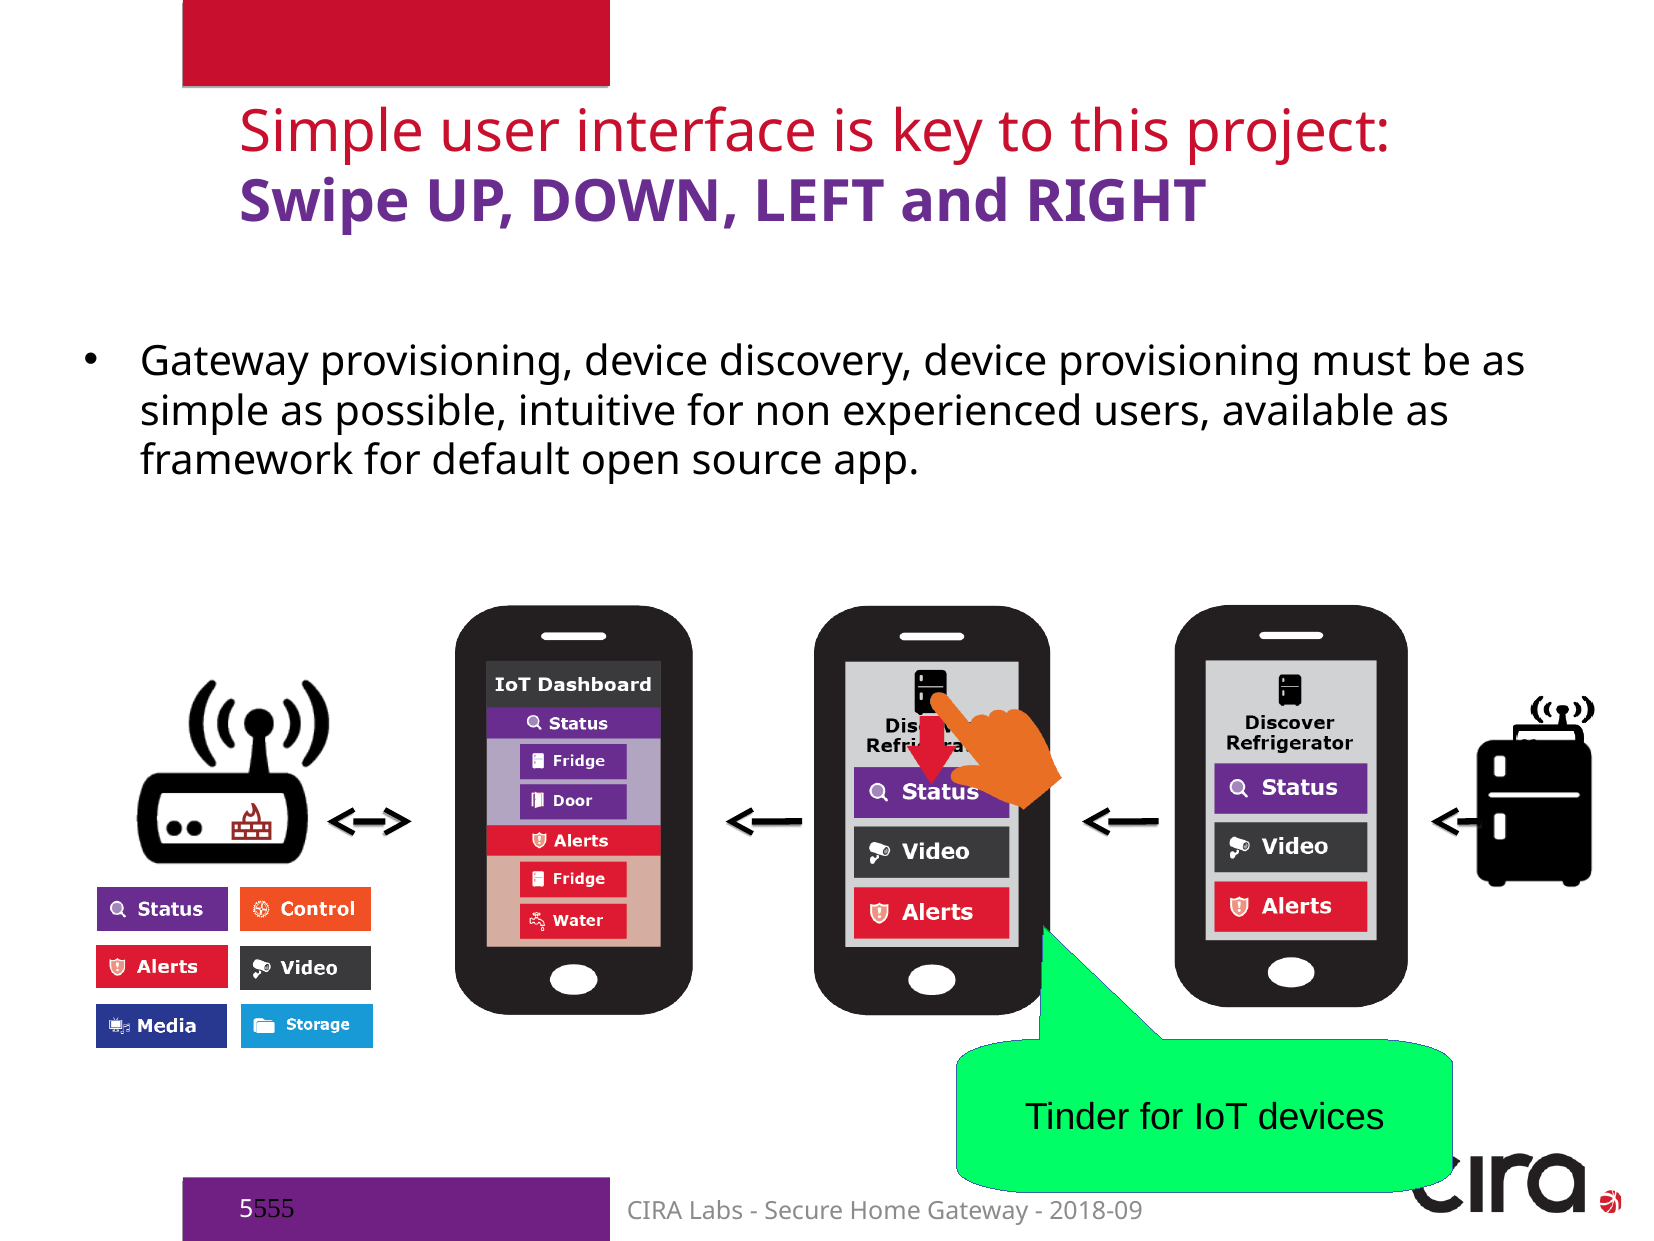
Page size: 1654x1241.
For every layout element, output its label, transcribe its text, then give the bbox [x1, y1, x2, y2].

list Gateway provisioning, device discovery, device provisioning must be as simple as possible, intuitive for non experienced users, available as framework for default open source app. [68, 325, 1628, 1145]
footer CIRA Labs - Secure Home Gateway - 2018-09 [611, 1175, 1446, 1241]
picture [240, 887, 371, 931]
picture [96, 1004, 227, 1048]
picture [802, 593, 1070, 1027]
picture [96, 945, 228, 988]
picture [240, 946, 371, 990]
picture [1440, 691, 1629, 900]
picture [241, 1004, 373, 1048]
text_box Tinder for IoT devices [956, 925, 1453, 1193]
picture [126, 665, 341, 879]
picture [97, 887, 228, 931]
picture [443, 593, 704, 1027]
title Simple user interface is key to this project: Swipe UP, DOWN, LEFT and RIGHT [224, 86, 1568, 293]
slide_number <number><number><number><number> [224, 1173, 610, 1240]
picture [1163, 593, 1419, 1019]
picture [1446, 1153, 1622, 1213]
